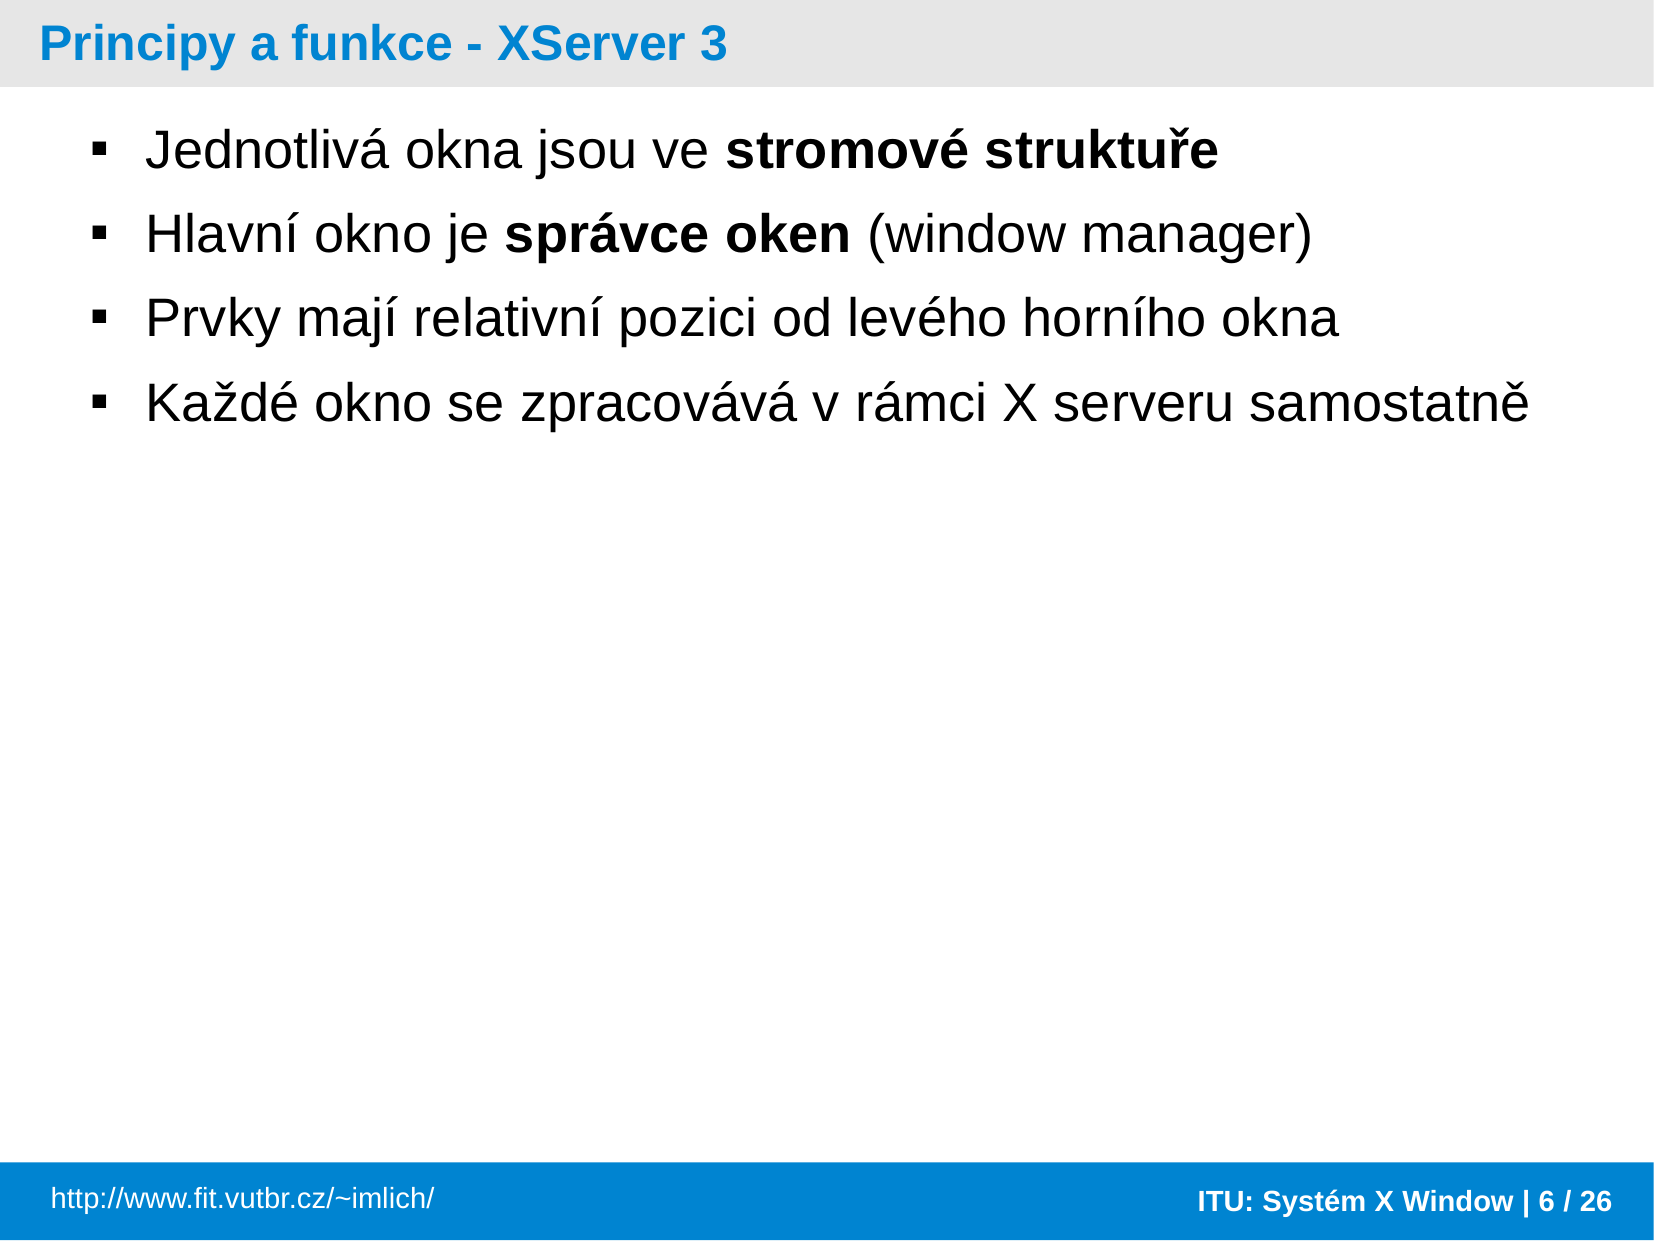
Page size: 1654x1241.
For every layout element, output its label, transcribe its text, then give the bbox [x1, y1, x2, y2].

list Jednotlivá okna jsou ve stromové struktuře Hlavní okno je správce oken (window manager) Prvky mají relativní pozici od levého horního okna Každé okno se zpracovává v rámci X serveru samostatně [75, 119, 1564, 1111]
title Principy a funkce - XServer 3 [39, 5, 1615, 81]
